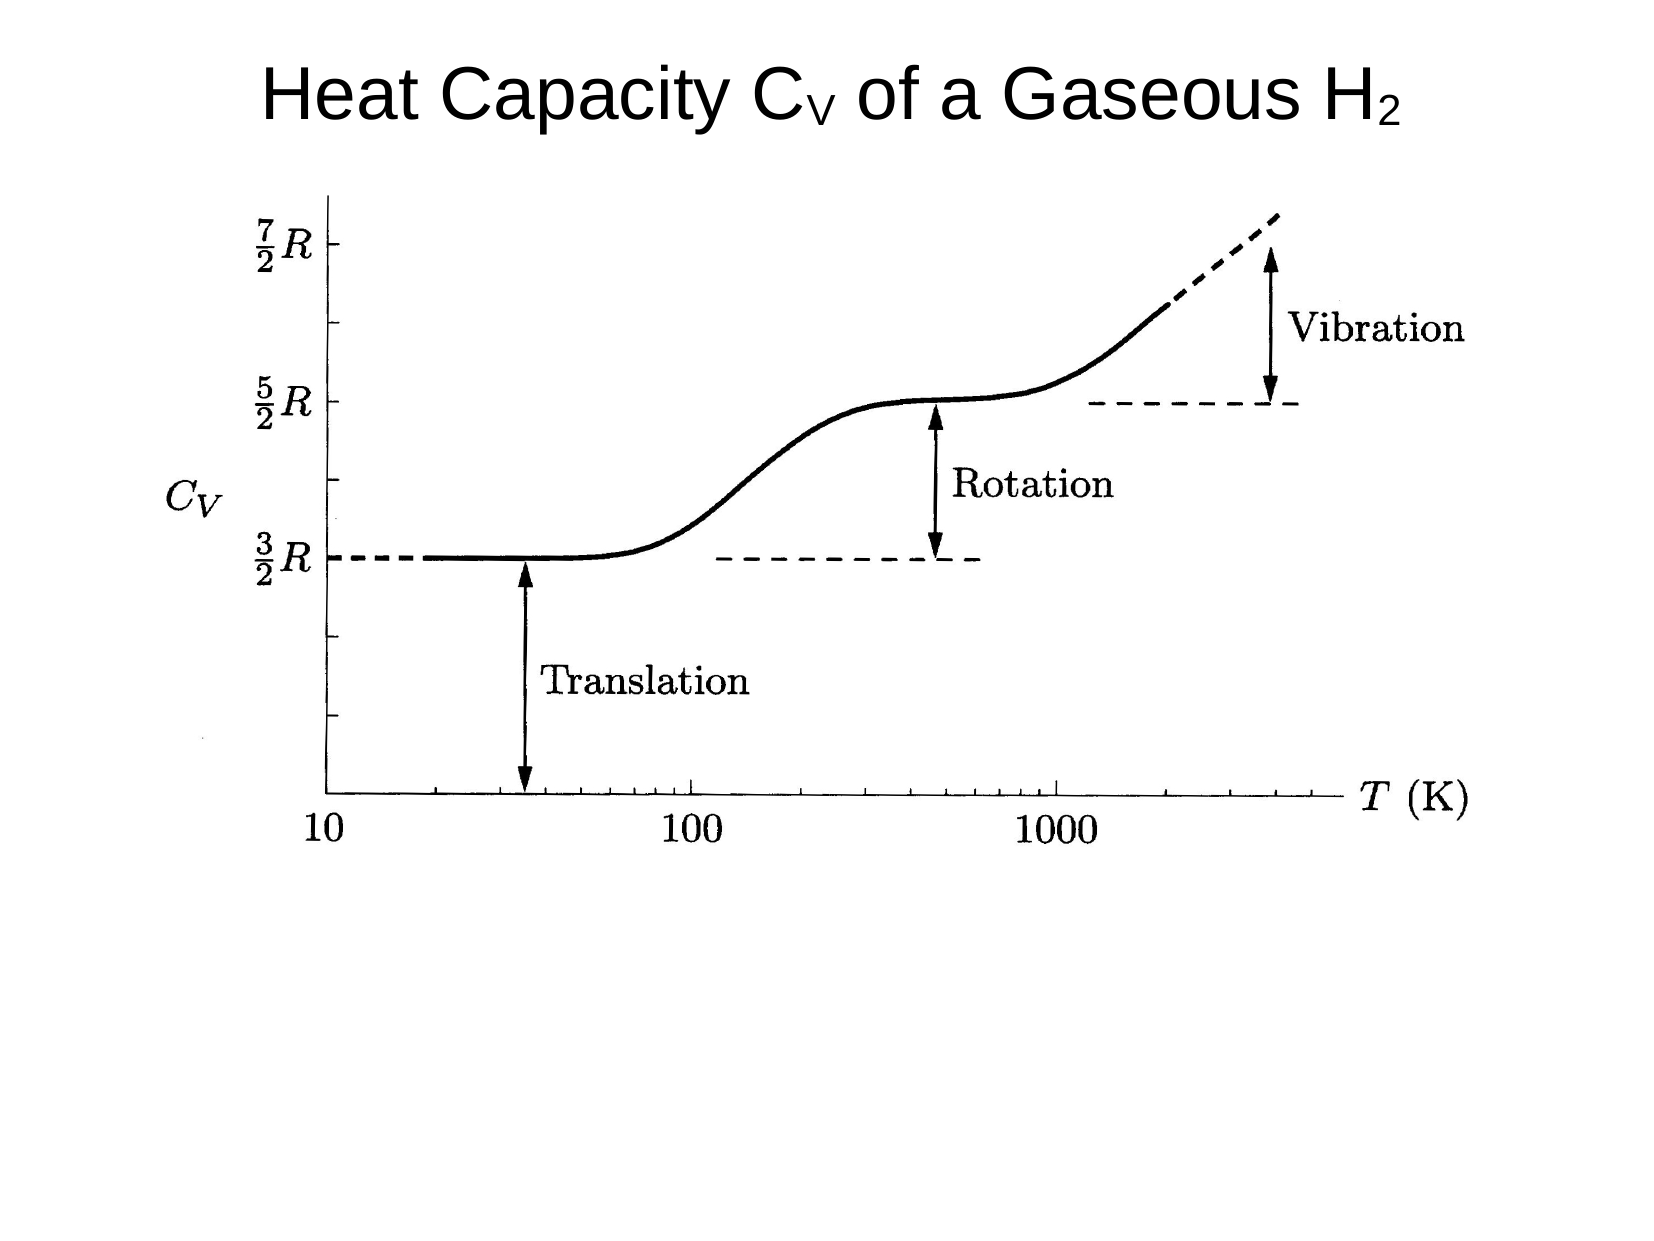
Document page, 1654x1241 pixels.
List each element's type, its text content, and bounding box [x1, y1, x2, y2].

title Heat Capacity CV of a Gaseous H2 [86, 0, 1576, 188]
picture [150, 165, 1497, 863]
